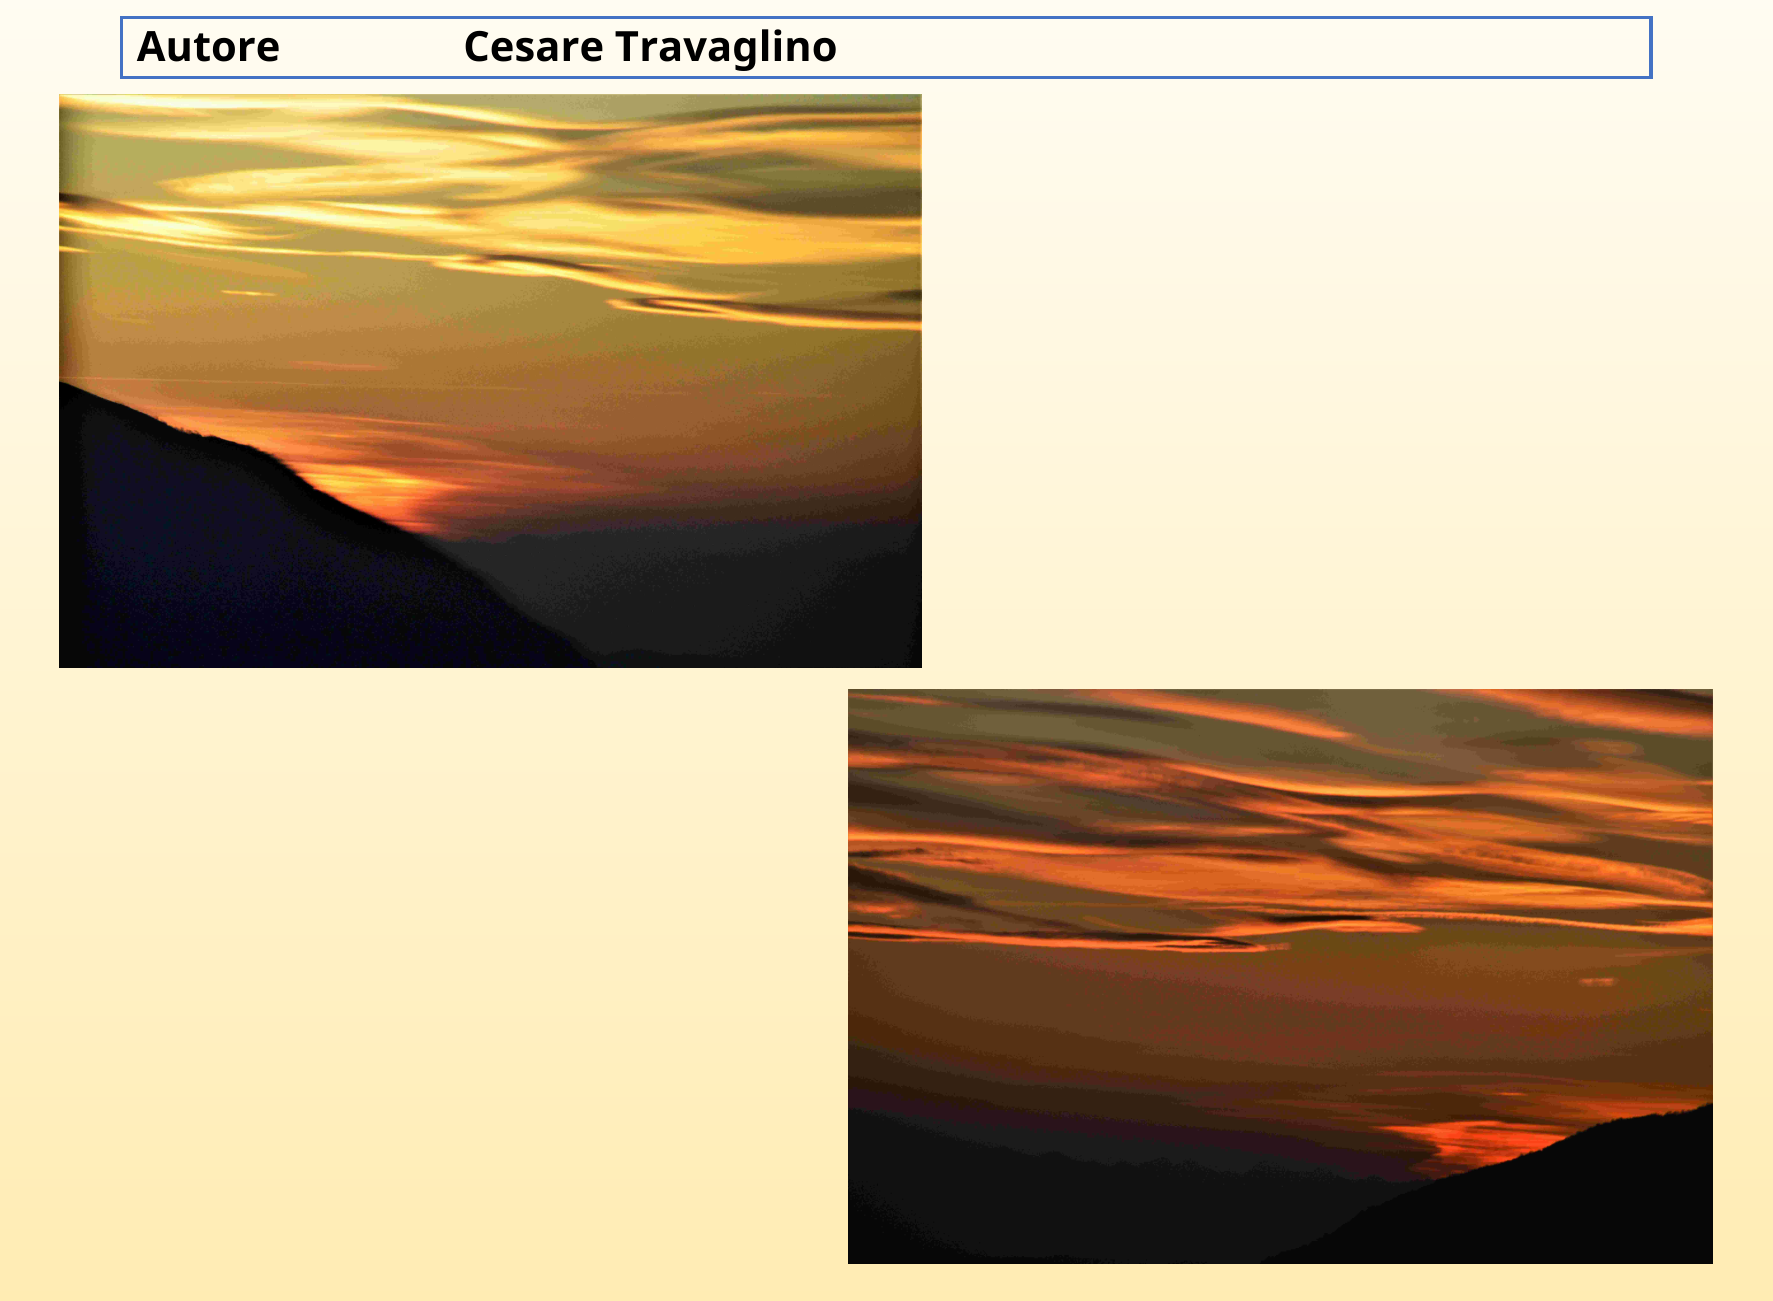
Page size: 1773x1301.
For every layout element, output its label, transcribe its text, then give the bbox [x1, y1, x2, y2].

picture [59, 94, 922, 668]
title Autore Cesare Travaglino [121, 17, 1652, 78]
picture [848, 689, 1713, 1264]
